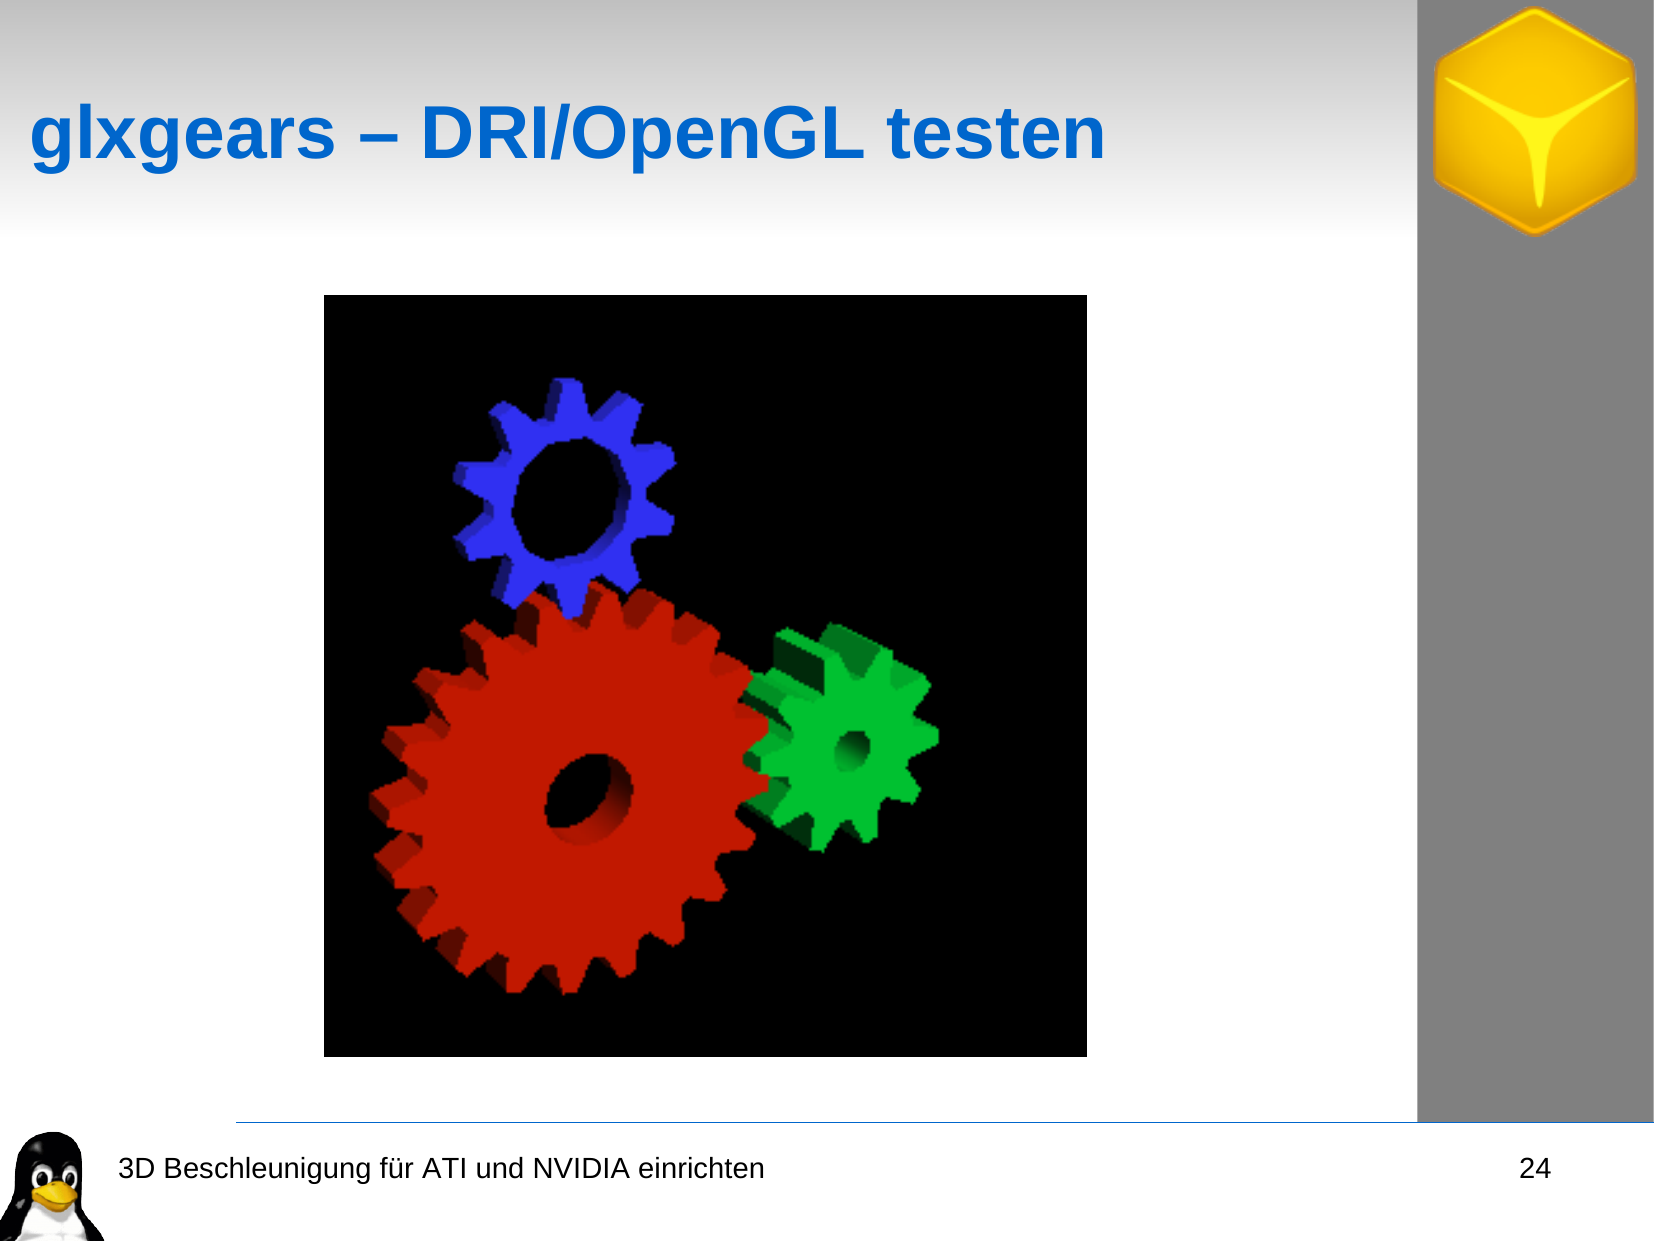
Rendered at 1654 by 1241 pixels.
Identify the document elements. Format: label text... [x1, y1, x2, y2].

picture [139, 1160, 148, 1176]
picture [1433, 6, 1638, 237]
picture [0, 1121, 148, 1241]
title glxgears – DRI/OpenGL testen [29, 29, 1388, 237]
picture [324, 295, 1087, 1057]
